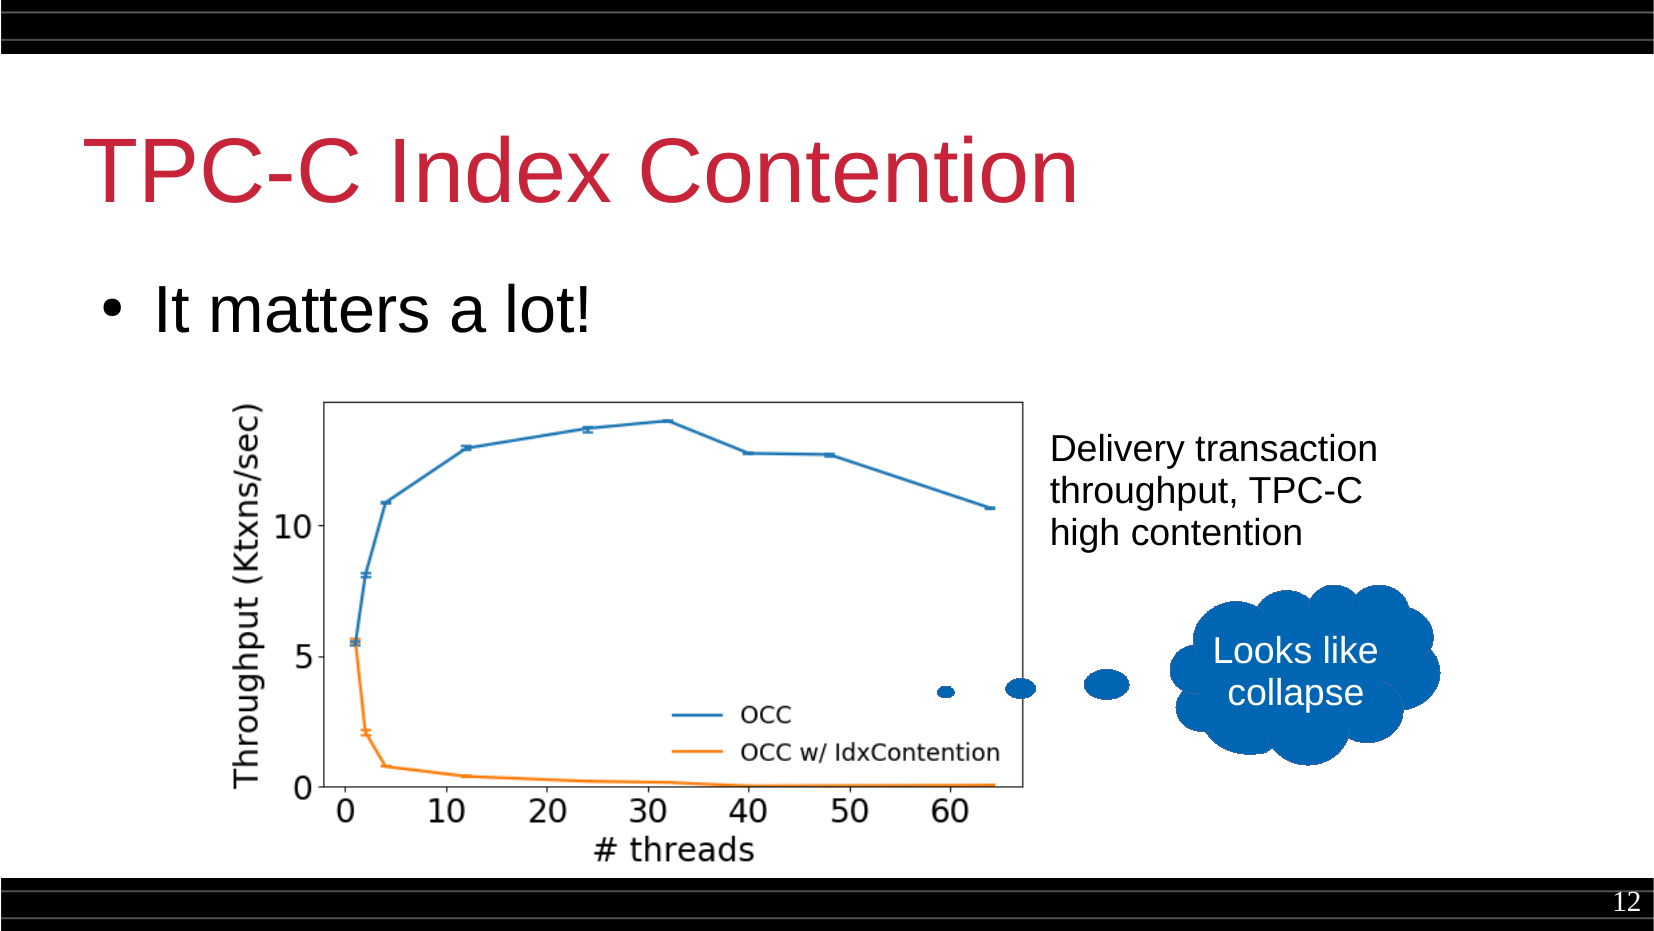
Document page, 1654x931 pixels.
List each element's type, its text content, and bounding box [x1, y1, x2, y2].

list It matters a lot! [82, 271, 1571, 758]
text_box Looks like collapse [1005, 678, 1036, 699]
text_box Looks like collapse [1170, 585, 1441, 766]
text_box Looks like collapse [1084, 669, 1130, 700]
title TPC-C Index Contention [82, 92, 1571, 249]
picture [1, 0, 1654, 54]
picture [1, 878, 1654, 931]
text_box Delivery transaction throughput, TPC-C high contention [1035, 420, 1396, 561]
picture [215, 384, 1041, 870]
